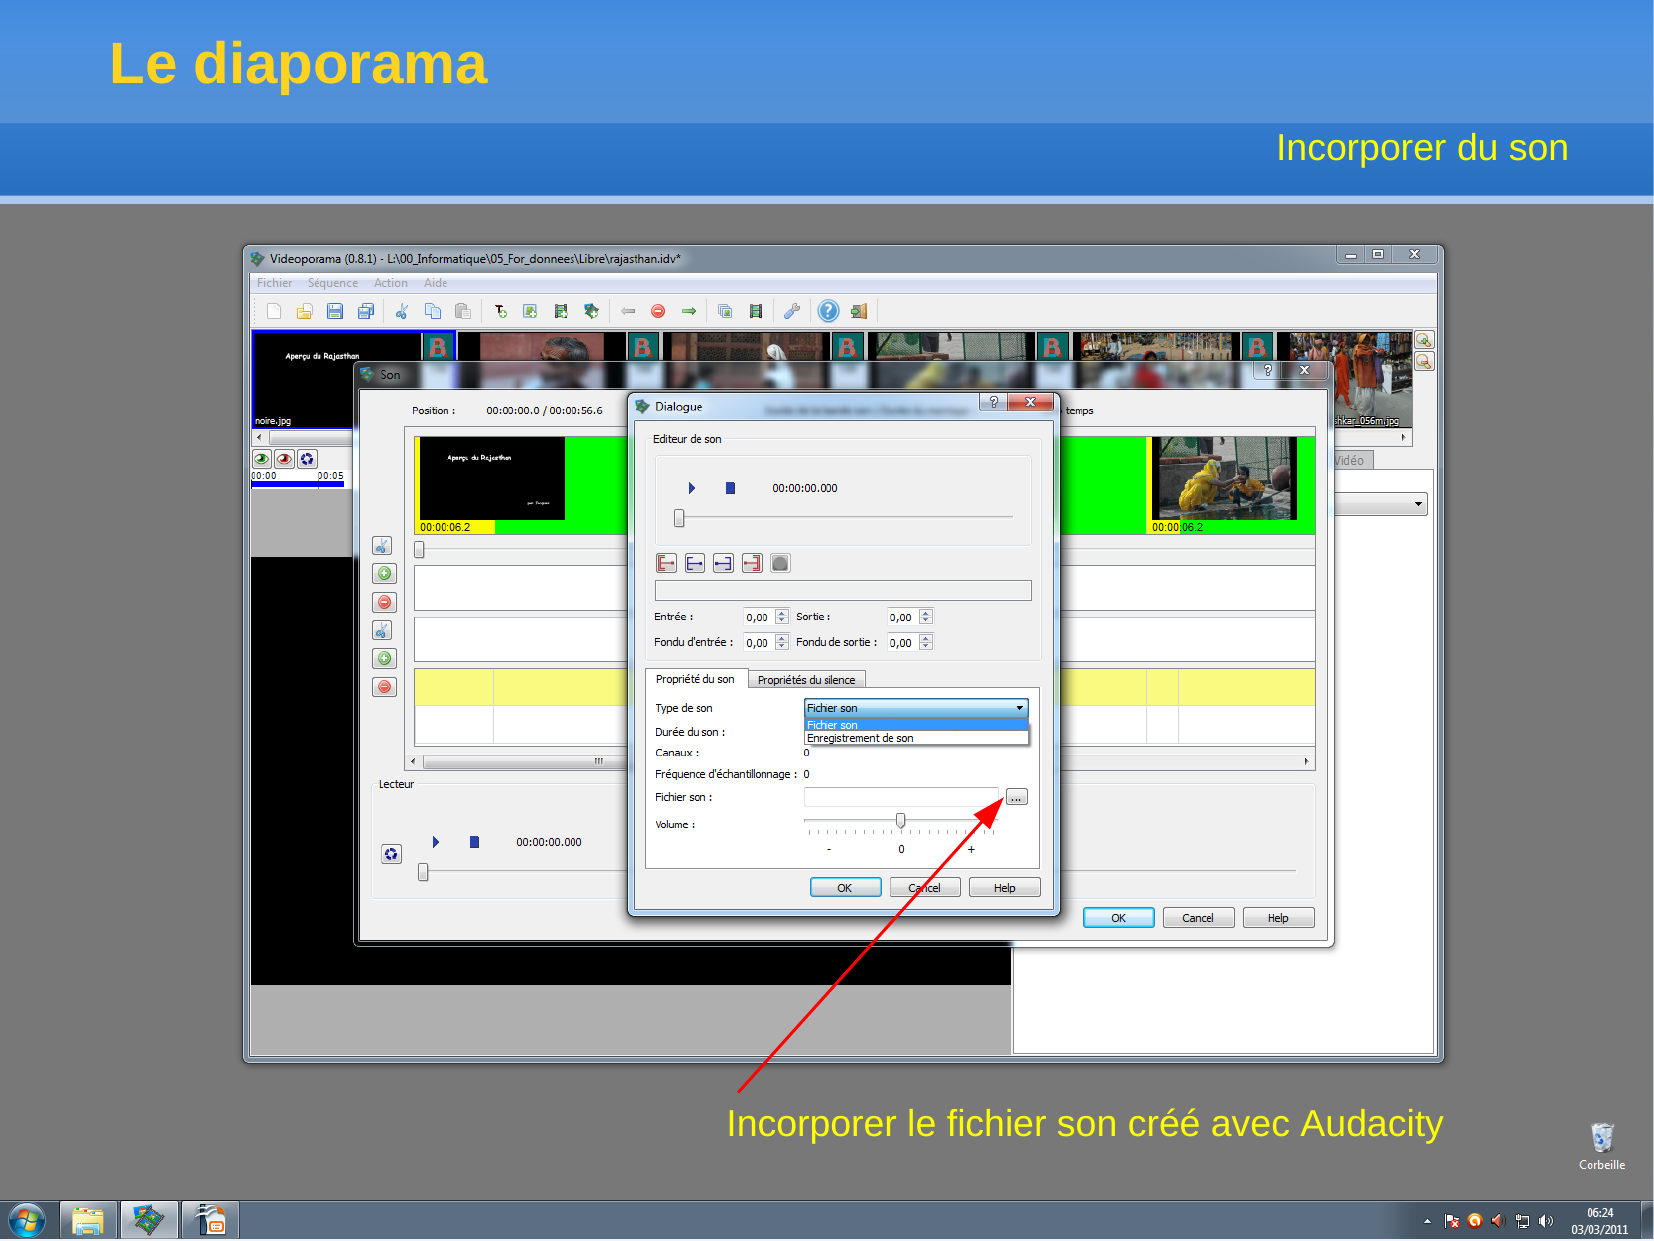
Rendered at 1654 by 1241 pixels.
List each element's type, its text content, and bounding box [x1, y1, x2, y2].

text_box Incorporer du son [1240, 77, 1654, 177]
text_box Incorporer le fichier son créé avec Audacity [711, 1094, 1459, 1152]
picture [0, 0, 1654, 1239]
text_box Le diaporama [5, 17, 609, 107]
